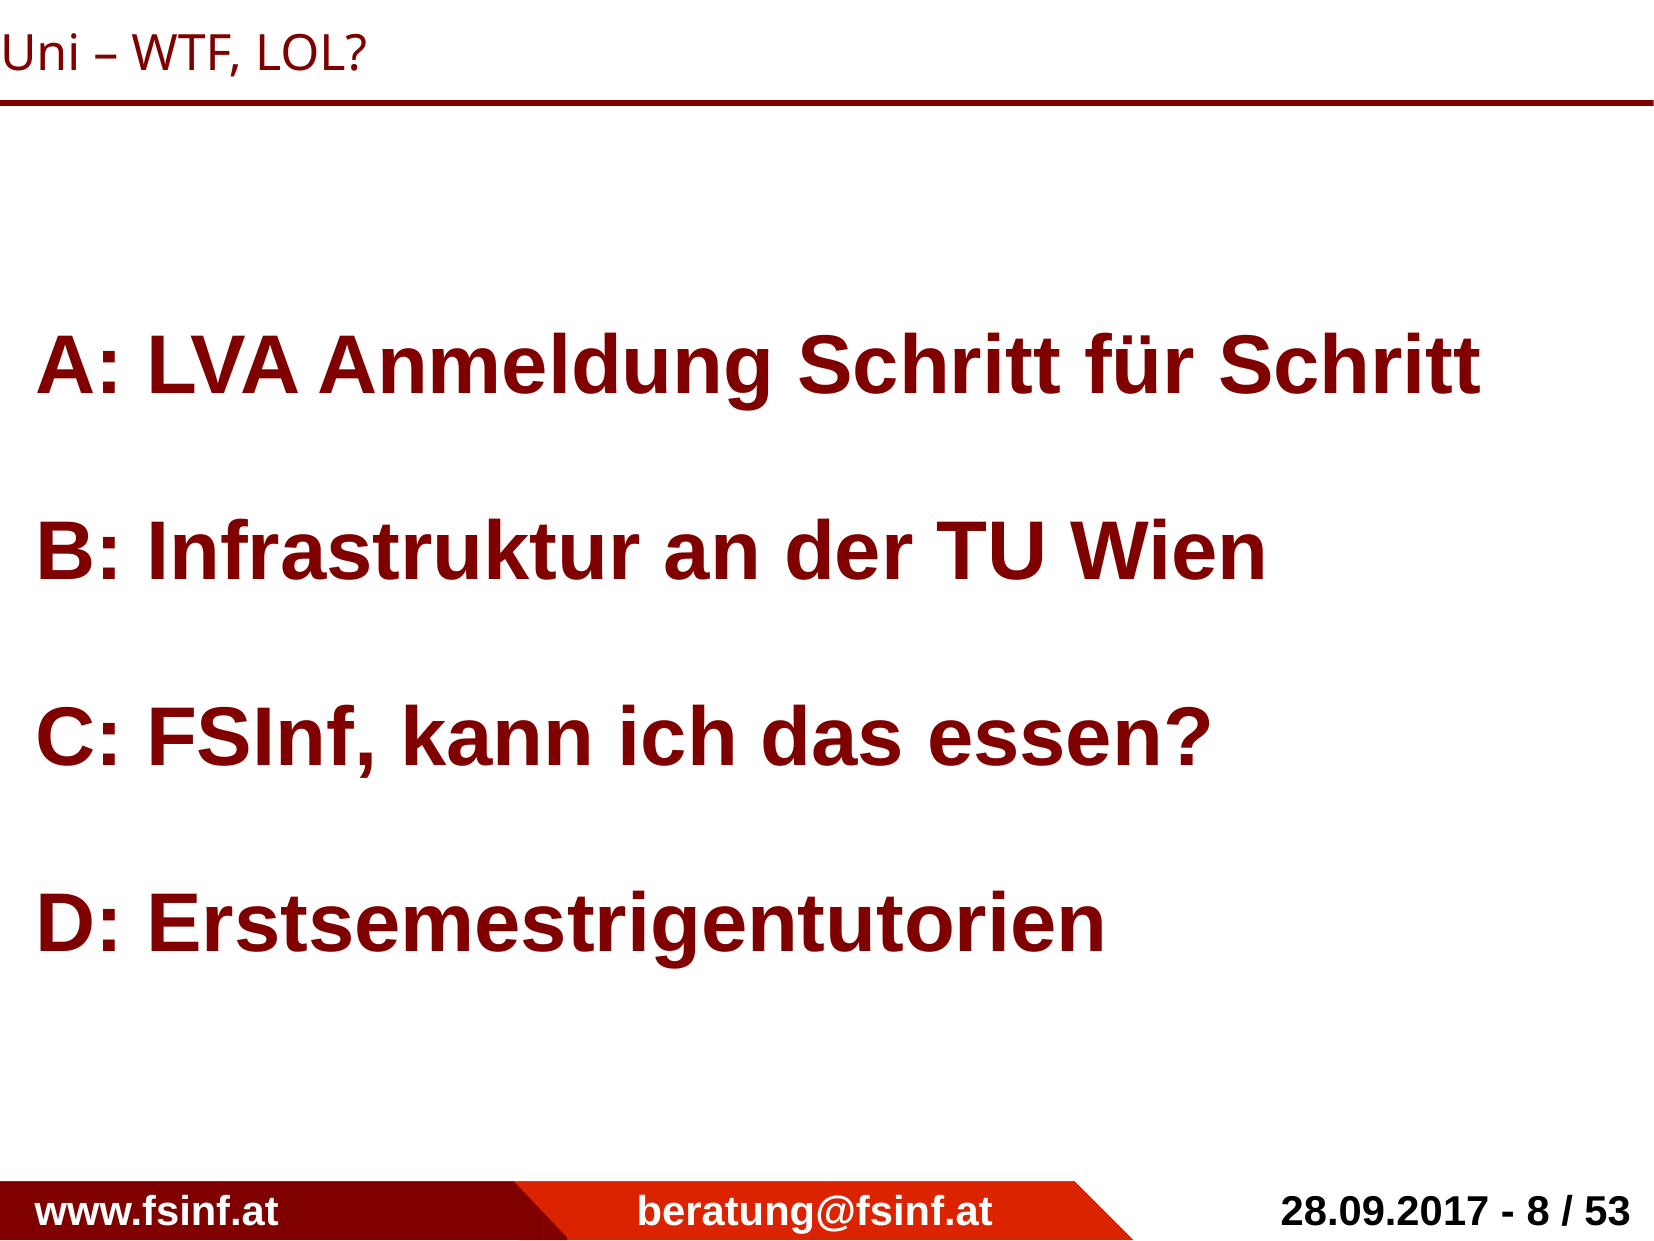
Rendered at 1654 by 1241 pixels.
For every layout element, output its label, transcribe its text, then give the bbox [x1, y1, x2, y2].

title A: LVA Anmeldung Schritt für Schritt B: Infrastruktur an der TU Wien C: FSInf, kann ich das essen? D: Erstsemestrigentutorien [35, 153, 1619, 1134]
